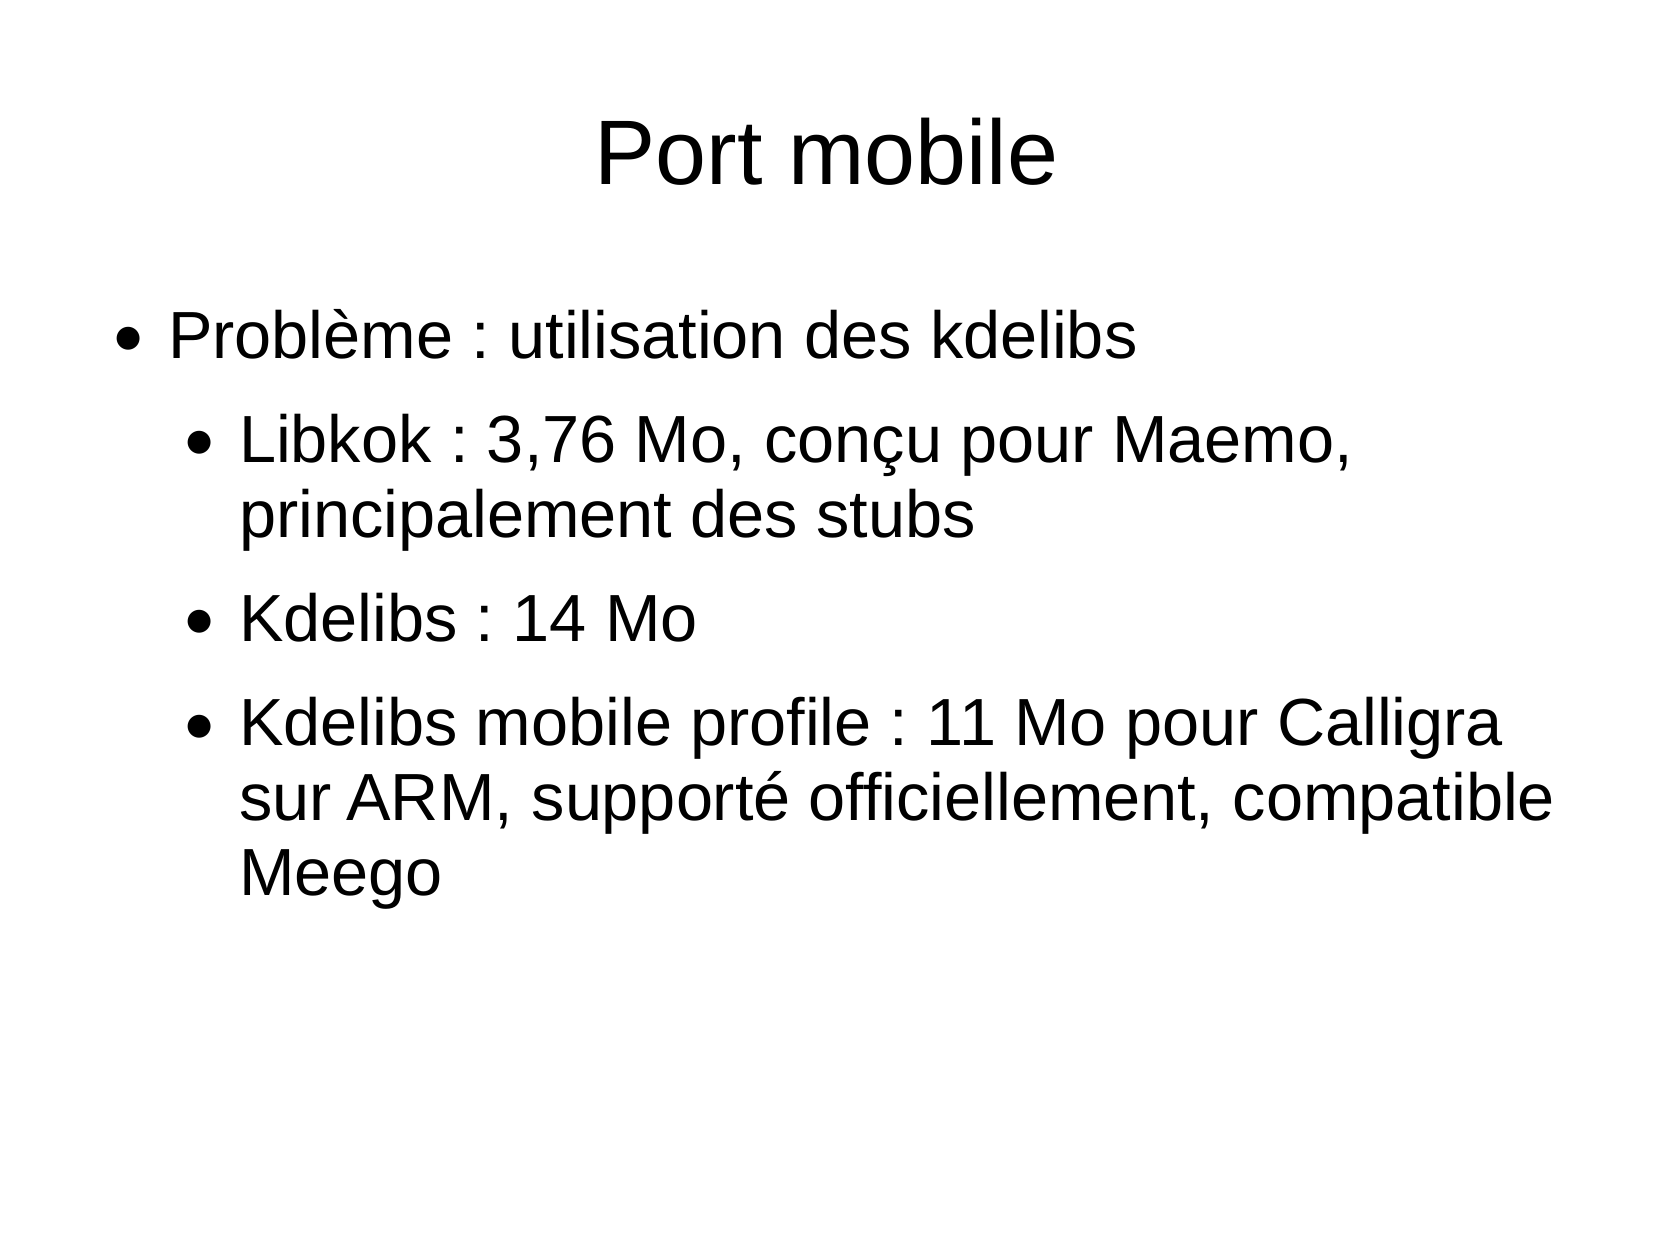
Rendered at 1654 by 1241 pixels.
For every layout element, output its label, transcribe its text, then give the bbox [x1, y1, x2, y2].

text_box Problème : utilisation des kdelibs Libkok : 3,76 Mo, conçu pour Maemo, principalement des stubs Kdelibs : 14 Mo Kdelibs mobile profile : 11 Mo pour Calligra sur ARM, supporté officiellement, compatible Meego [82, 290, 1571, 1109]
text_box Port mobile [82, 94, 1571, 212]
